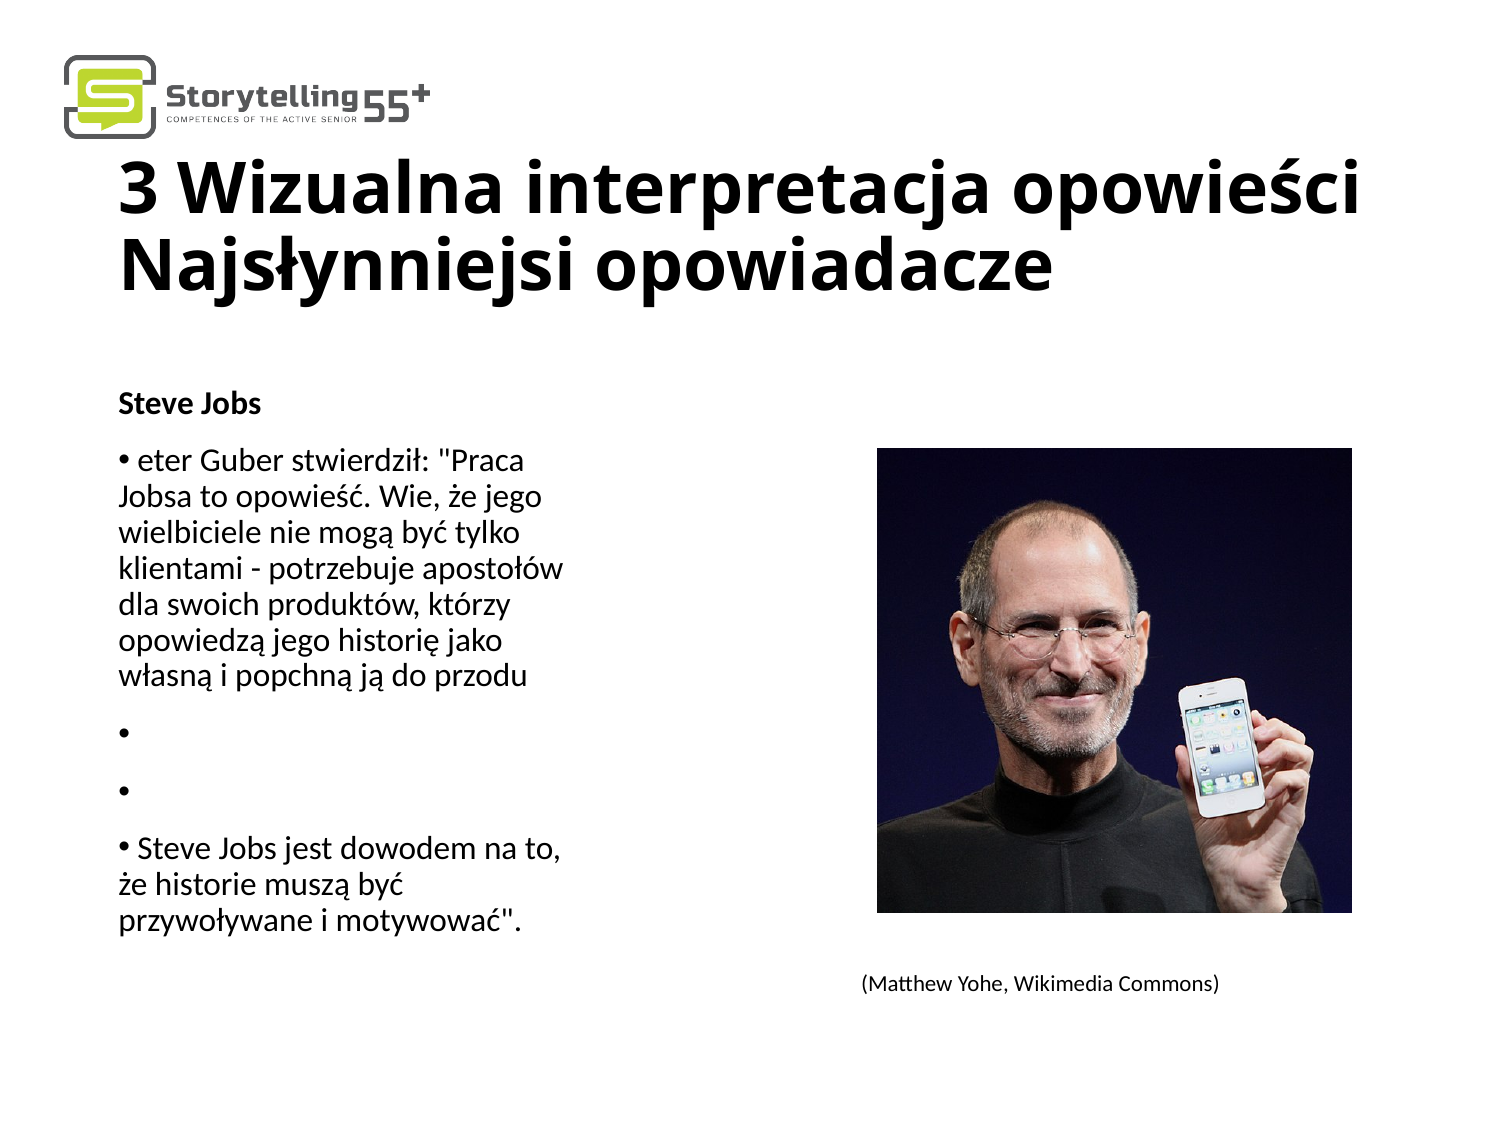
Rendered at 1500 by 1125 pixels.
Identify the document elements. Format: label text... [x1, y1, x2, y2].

title 3 Wizualna interpretacja opowieści Najsłynniejsi opowiadacze [103, 75, 1381, 314]
text_box (Matthew Yohe, Wikimedia Commons) [771, 961, 1489, 1004]
list Steve Jobs eter Guber stwierdził: "Praca Jobsa to opowieść. Wie, że jego wielbiciele nie mogą być tylko klientami - potrzebuje apostołów dla swoich produktów, którzy opowiedzą jego historię jako własną i popchną ją do przodu Steve Jobs jest dowodem na to, że historie muszą być przywoływane i motywować". [103, 378, 588, 1091]
picture [877, 448, 1352, 914]
picture [64, 55, 430, 139]
